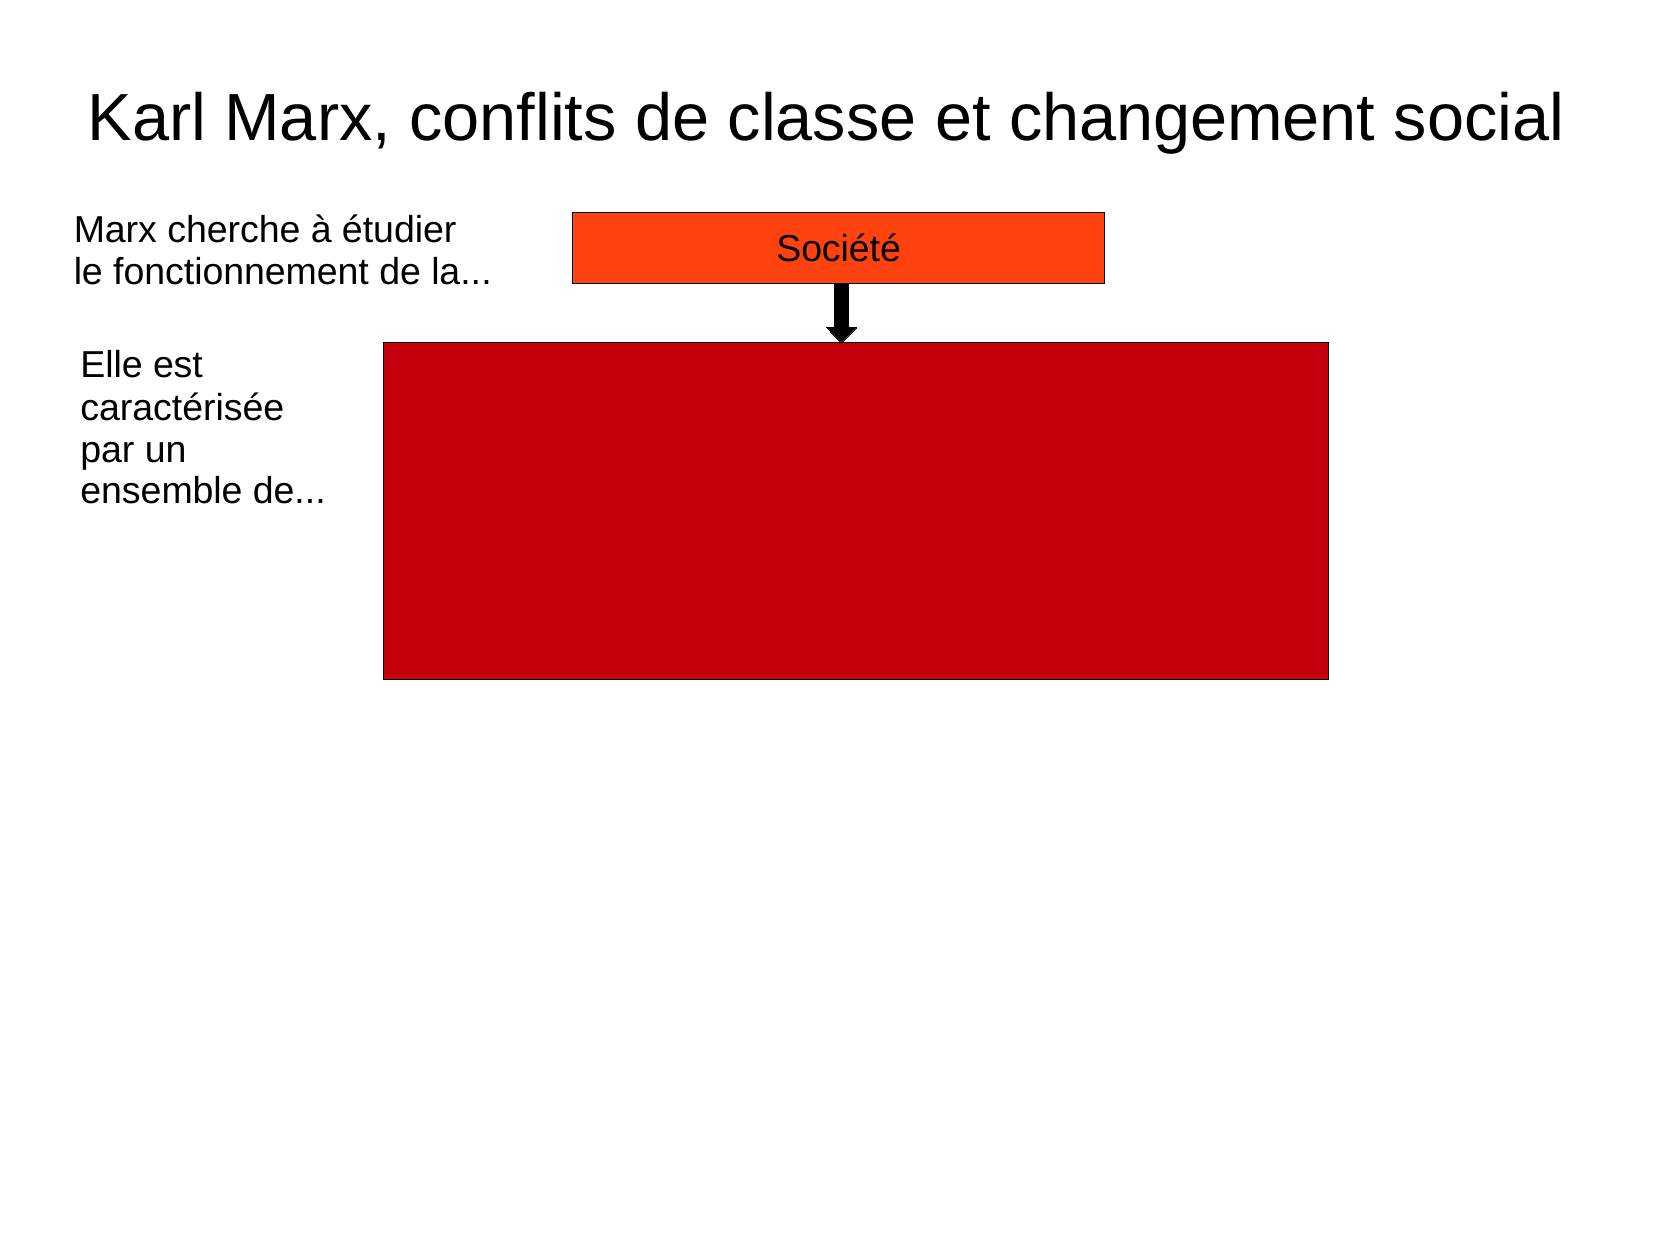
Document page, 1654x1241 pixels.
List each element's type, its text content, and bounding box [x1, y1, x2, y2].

title Karl Marx, conflits de classe et changement social [82, 56, 1571, 178]
text_box Marx cherche à étudier le fonctionnement de la... [59, 200, 519, 438]
text_box [383, 283, 1329, 680]
text_box Société [572, 212, 1105, 284]
text_box Elle est caractérisée par un ensemble de... [65, 336, 342, 520]
